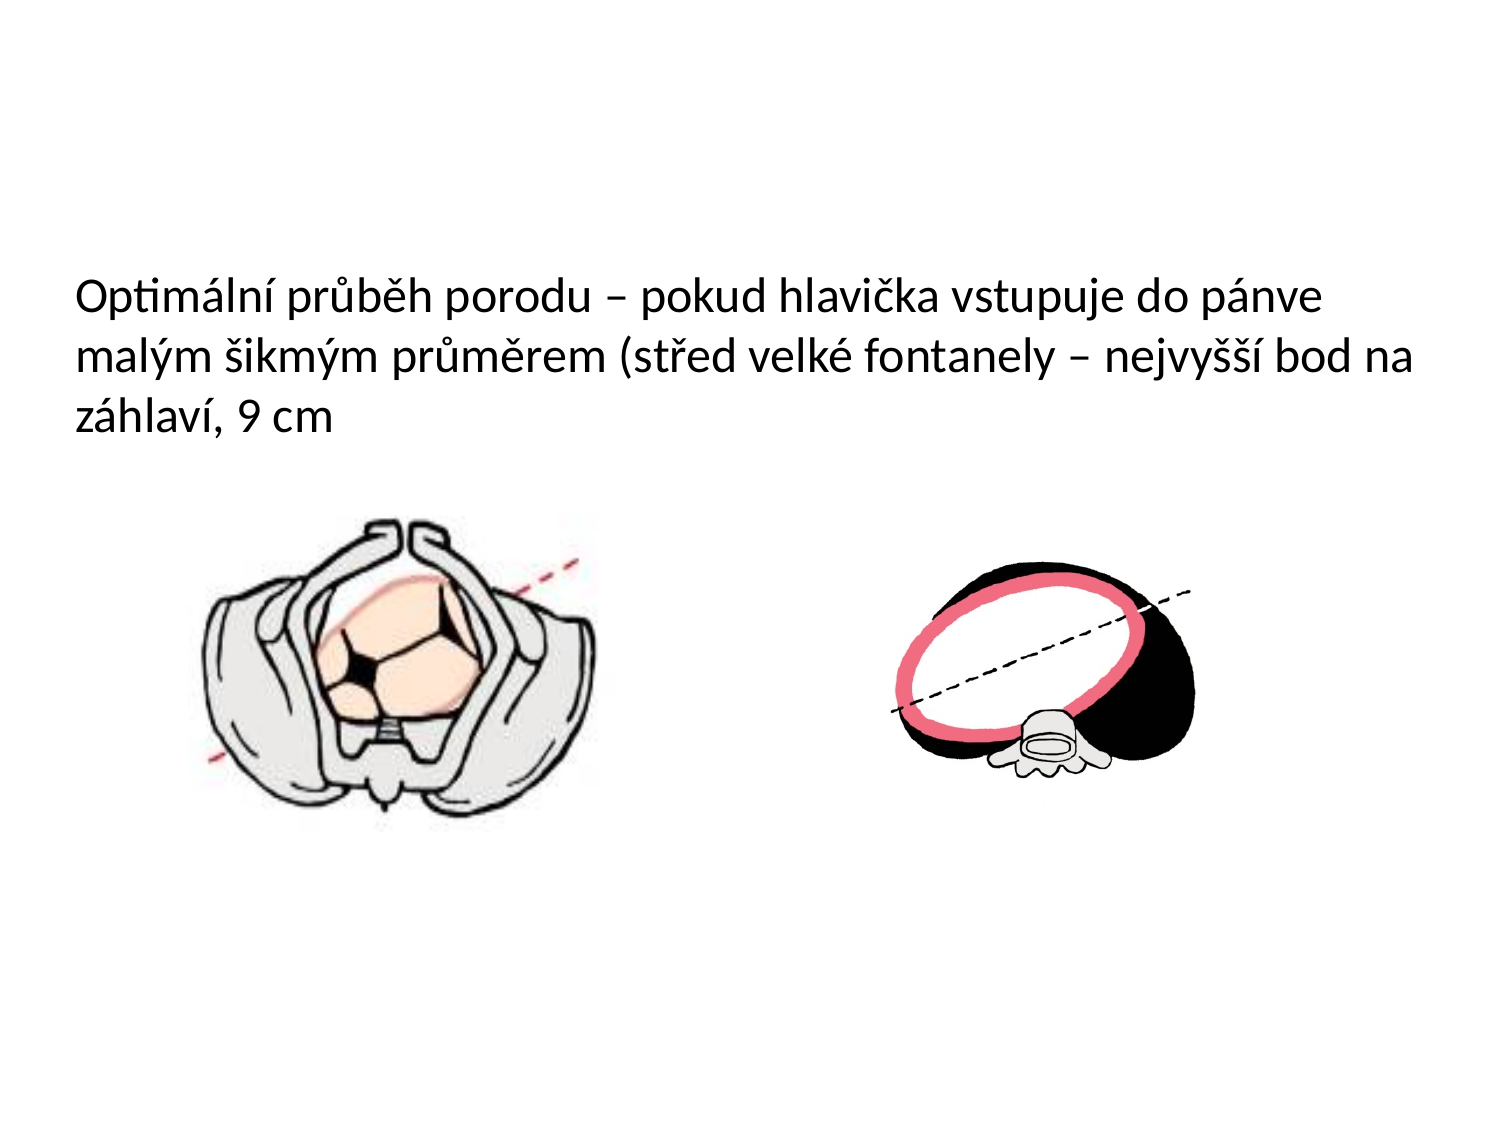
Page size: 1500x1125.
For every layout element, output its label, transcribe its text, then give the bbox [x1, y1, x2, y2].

picture [874, 531, 1241, 804]
picture [188, 472, 626, 858]
list Optimální průběh porodu – pokud hlavička vstupuje do pánve malým šikmým průměrem (střed velké fontanely – nejvyšší bod na záhlaví, 9 cm [75, 262, 1425, 1005]
